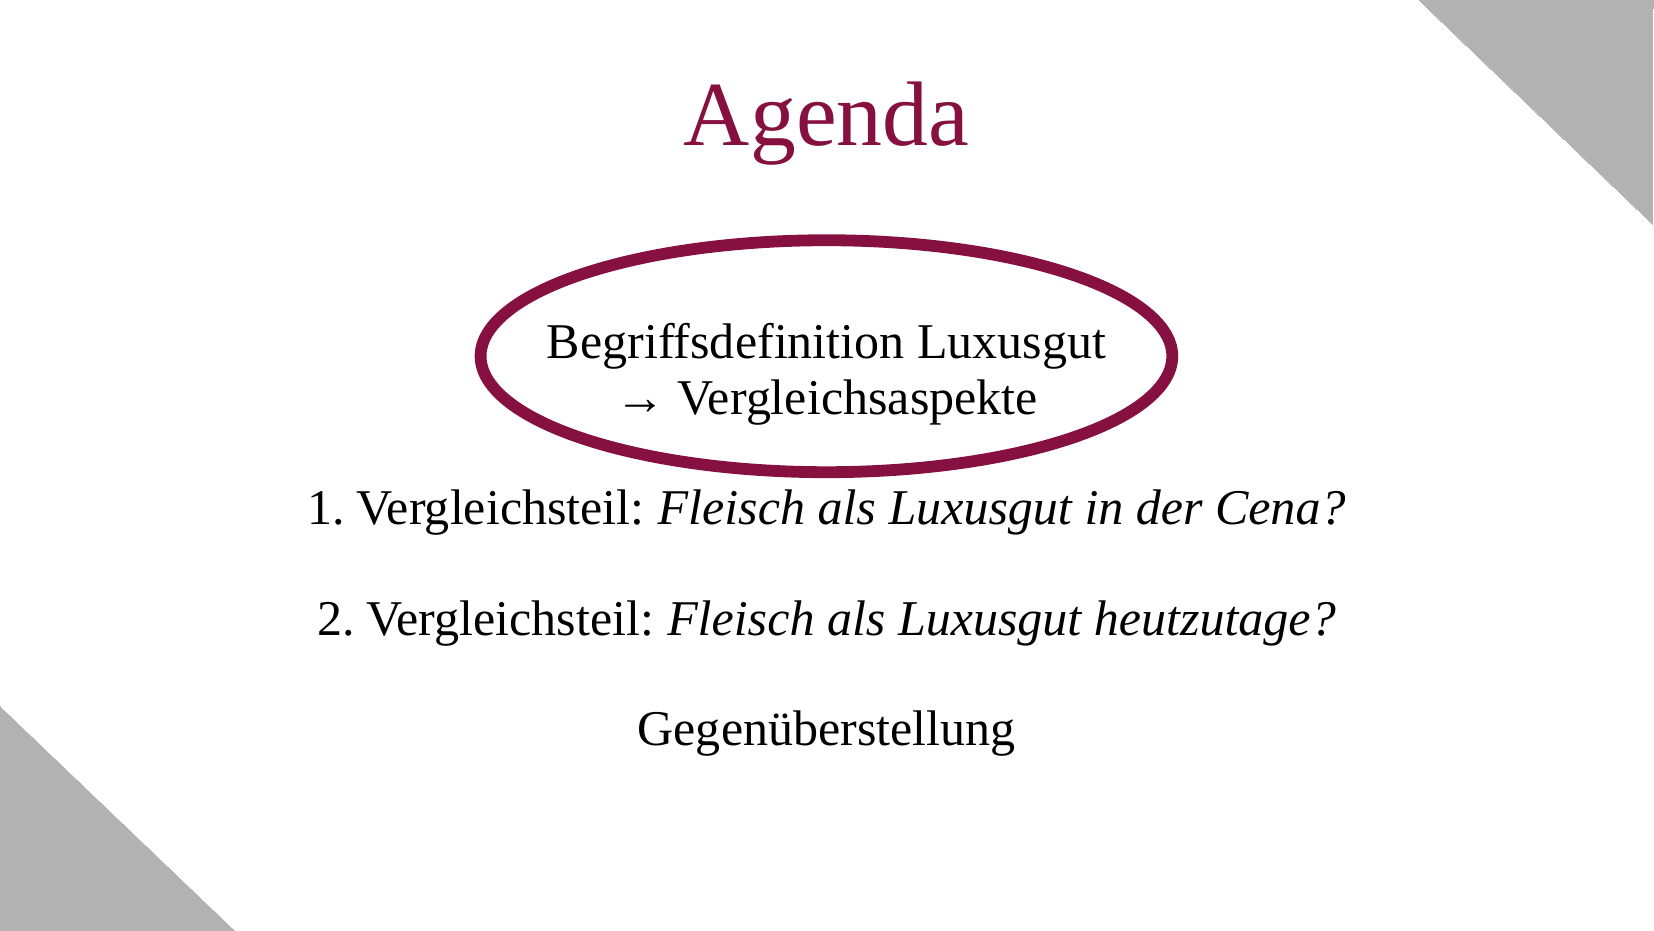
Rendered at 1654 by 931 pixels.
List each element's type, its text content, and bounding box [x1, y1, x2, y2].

subtitle Begriffsdefinition Luxusgut → Vergleichsaspekte 1. Vergleichsteil: Fleisch als Luxusgut in der Cena? 2. Vergleichsteil: Fleisch als Luxusgut heutzutage? Gegenüberstellung [82, 203, 1571, 882]
text_box [0, 706, 235, 931]
title Agenda [82, 37, 1571, 193]
text_box [1419, 0, 1654, 225]
